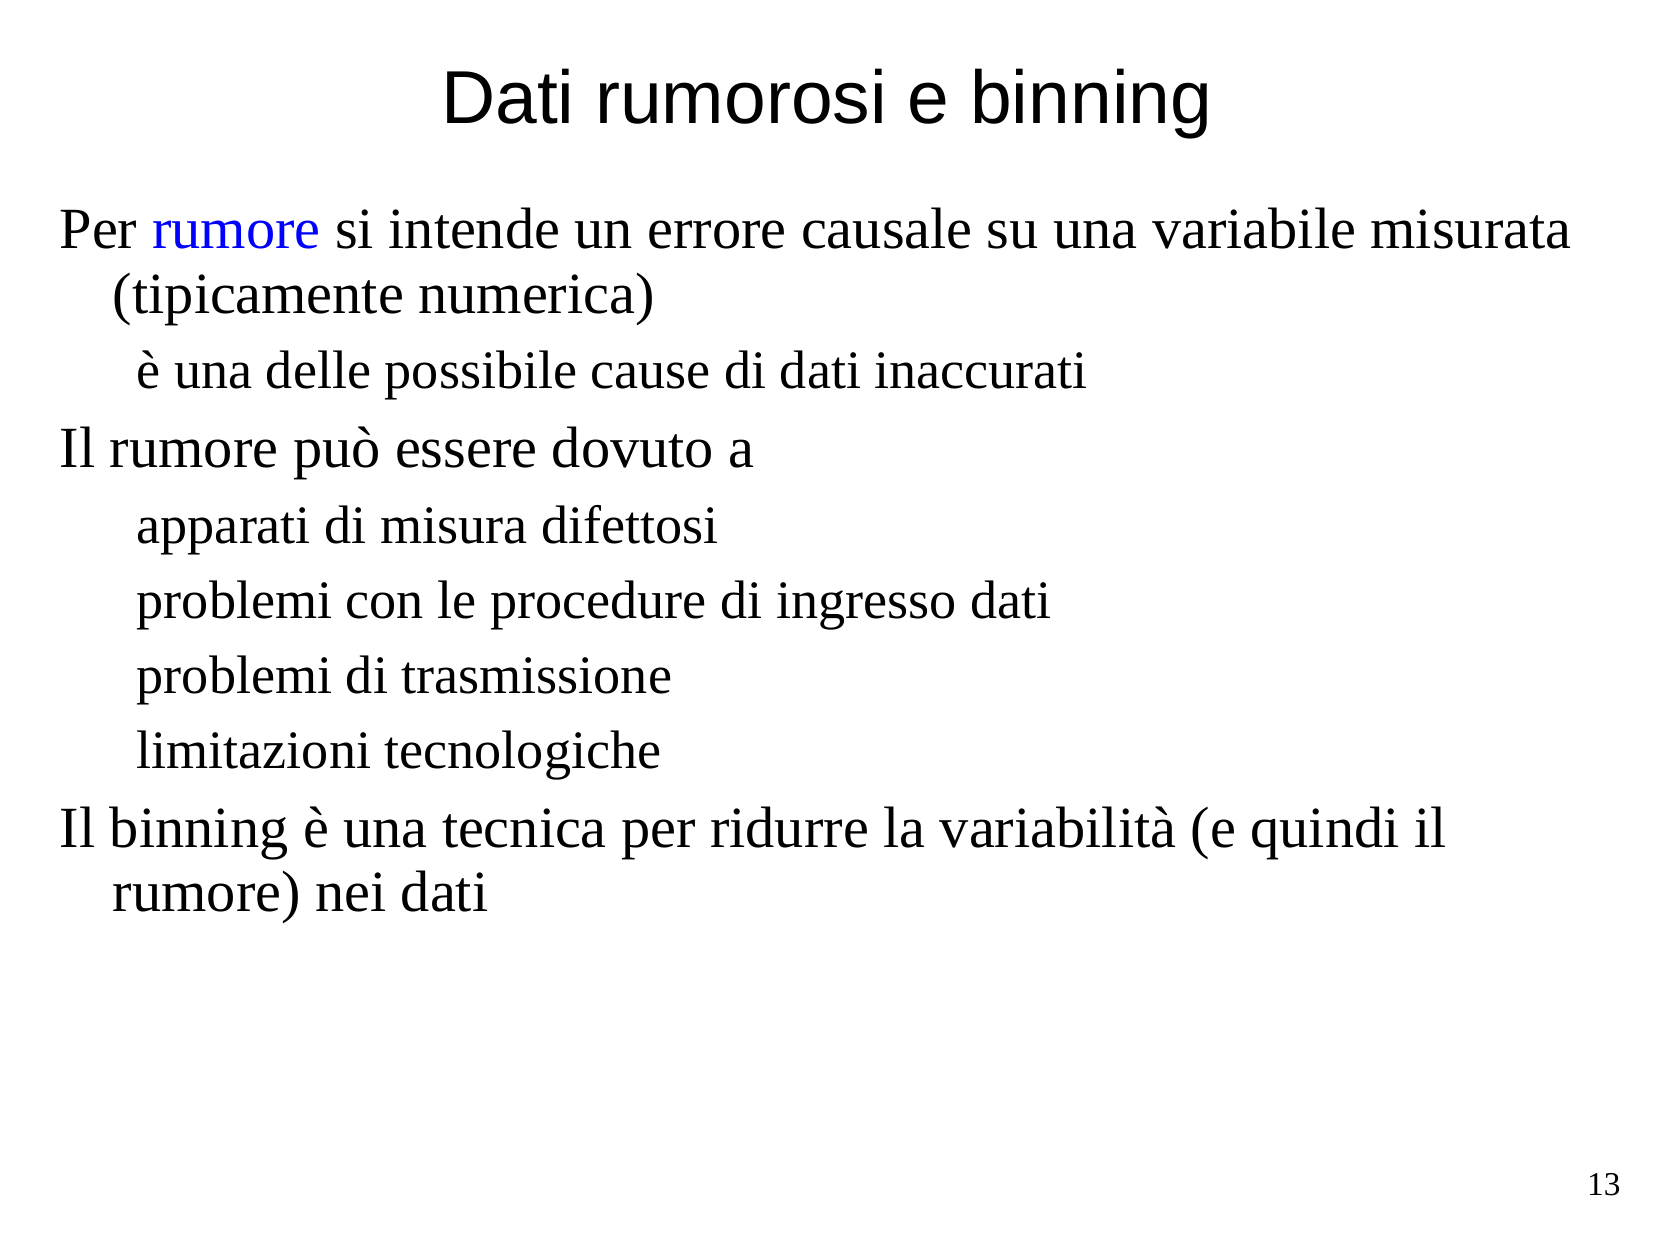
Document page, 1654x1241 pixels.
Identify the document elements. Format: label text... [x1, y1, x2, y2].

list Per rumore si intende un errore causale su una variabile misurata (tipicamente numerica) è una delle possibile cause di dati inaccurati Il rumore può essere dovuto a apparati di misura difettosi problemi con le procedure di ingresso dati problemi di trasmissione limitazioni tecnologiche Il binning è una tecnica per ridurre la variabilità (e quindi il rumore) nei dati [42, 196, 1612, 1187]
title Dati rumorosi e binning [37, 30, 1617, 166]
